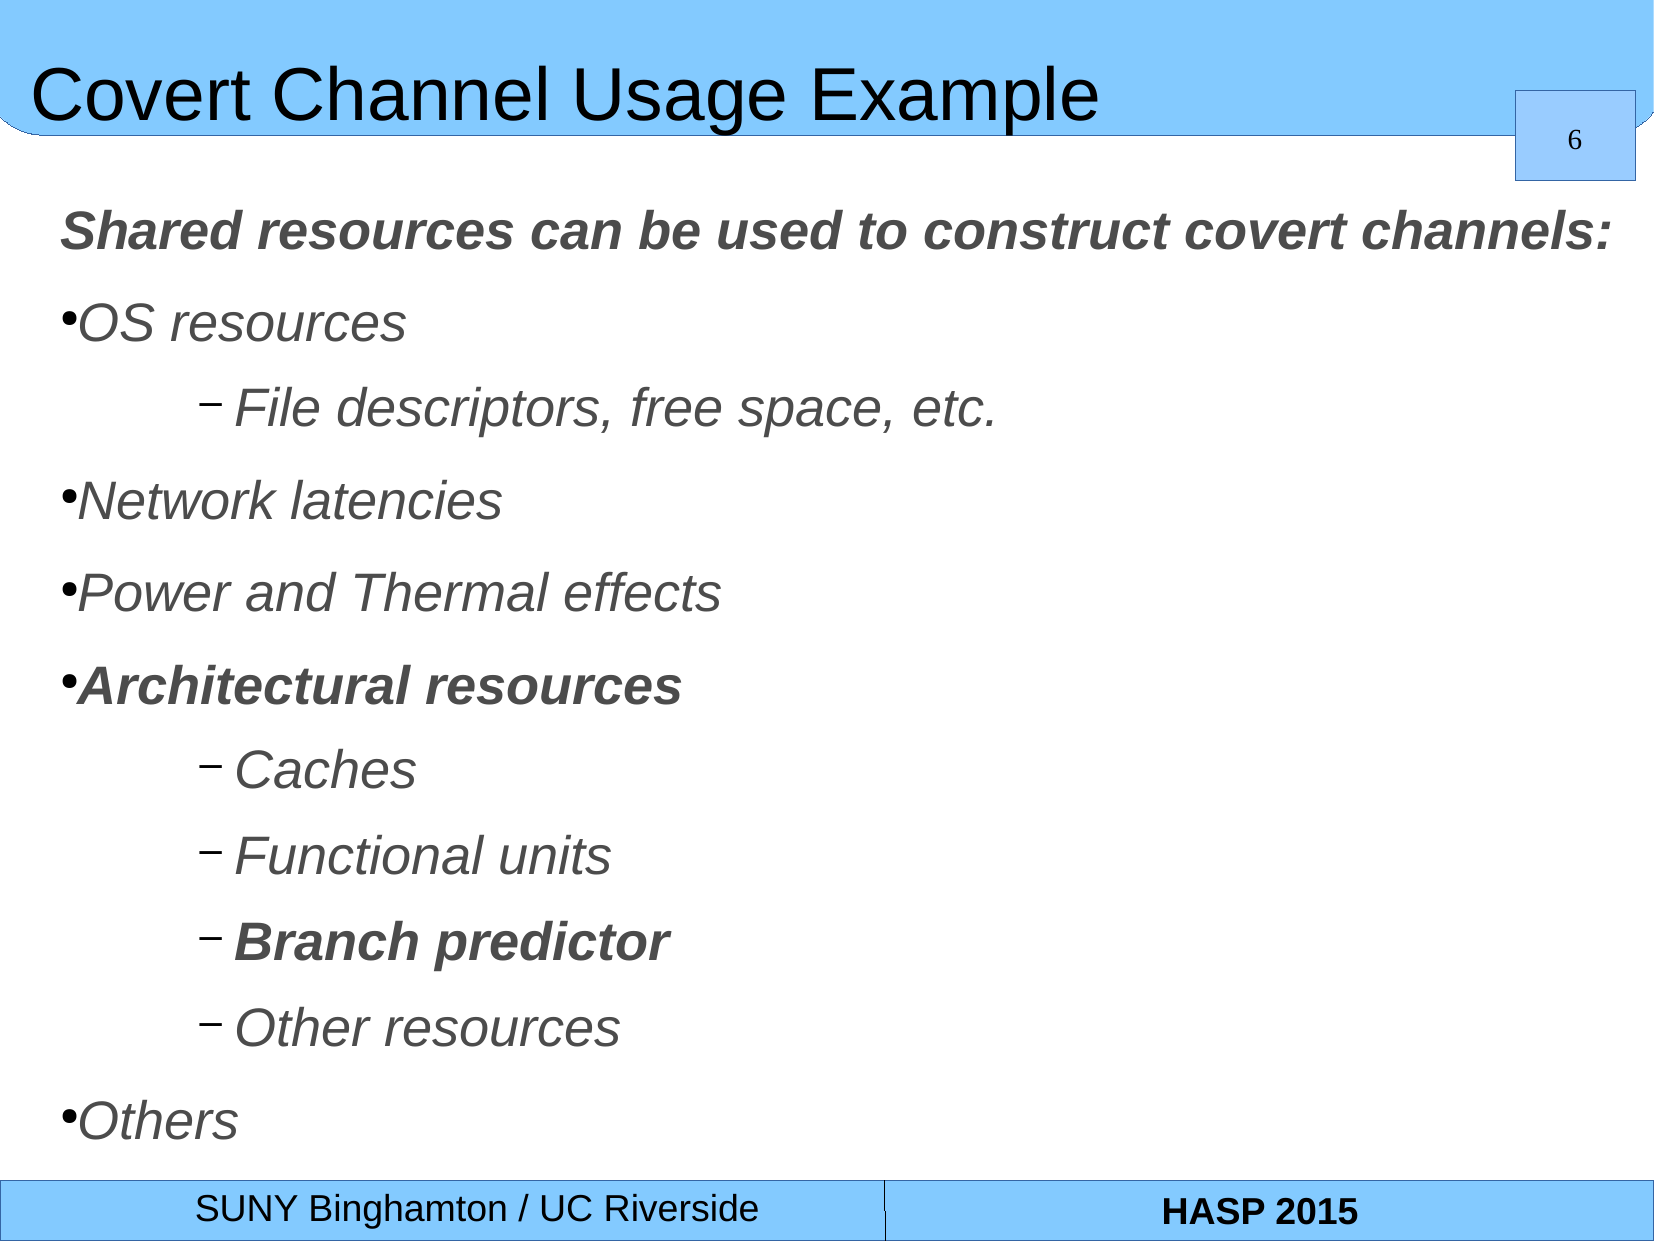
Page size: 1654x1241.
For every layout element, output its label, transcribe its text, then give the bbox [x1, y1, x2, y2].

list Shared resources can be used to construct covert channels: OS resources File descriptors, free space, etc. Network latencies Power and Thermal effects Architectural resources Caches Functional units Branch predictor Other resources Others [60, 195, 1654, 1156]
text_box [1515, 131, 1636, 166]
title Covert Channel Usage Example [30, 45, 1636, 131]
